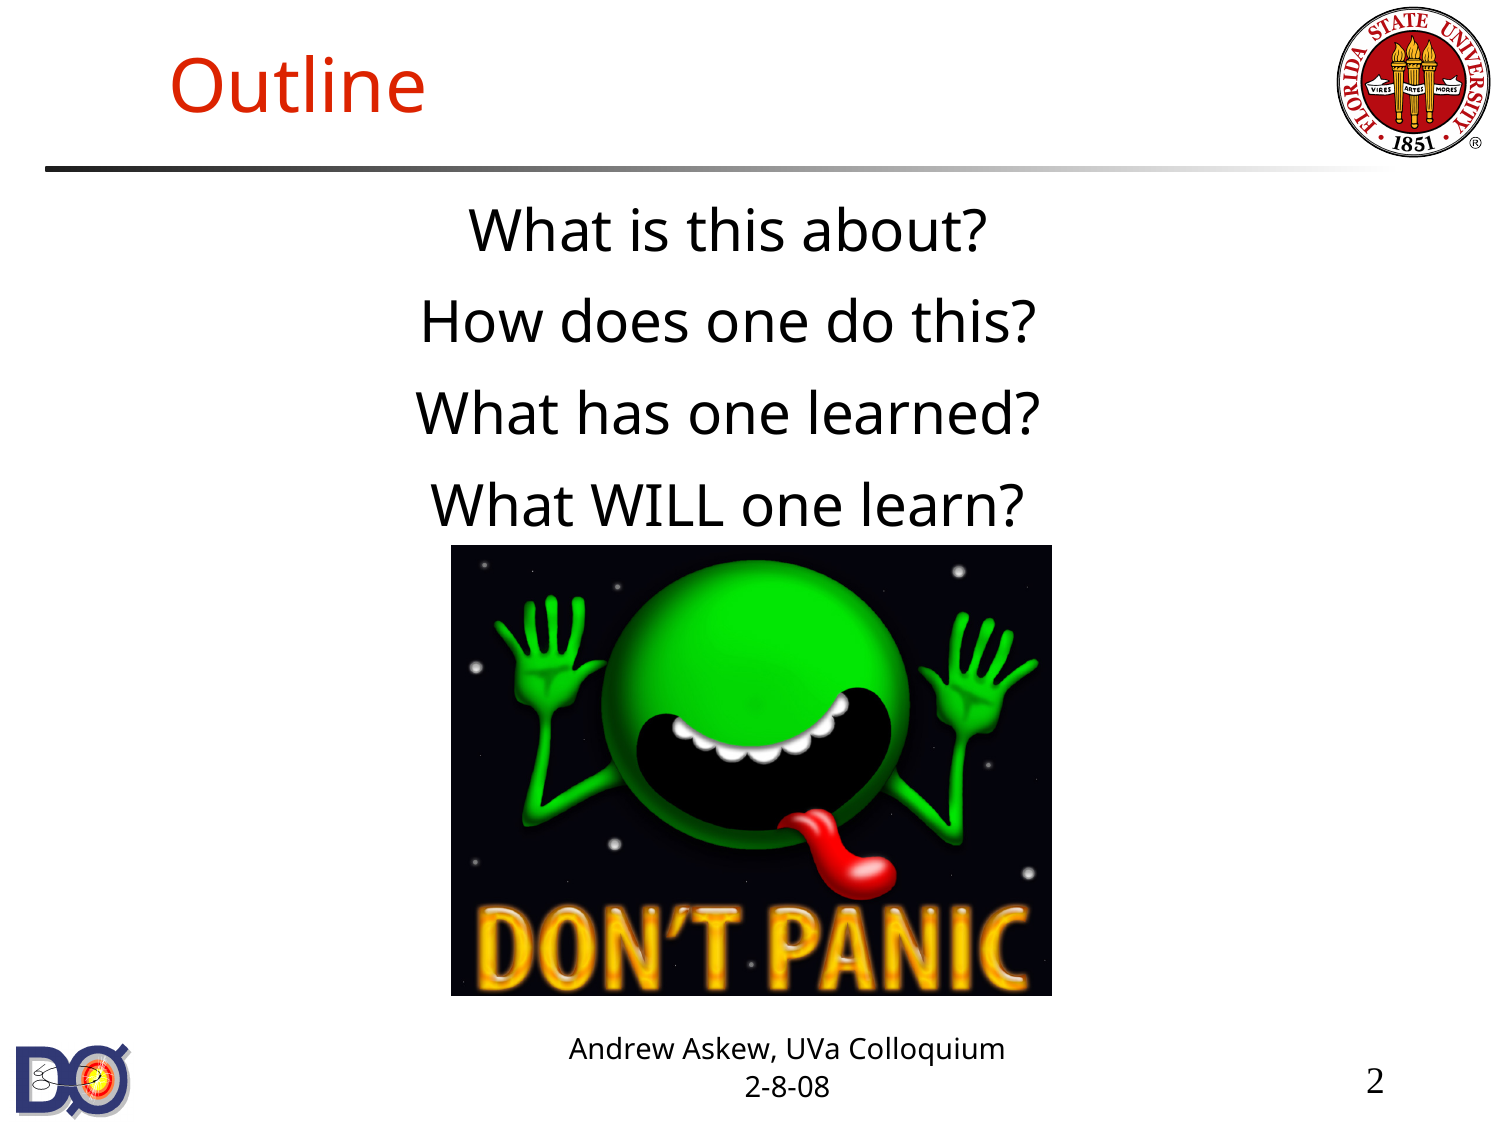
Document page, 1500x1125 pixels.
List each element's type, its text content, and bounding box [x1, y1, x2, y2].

picture [9, 1042, 134, 1122]
picture [1335, 5, 1492, 159]
list What is this about? How does one do this? What has one learned? What WILL one learn? [49, 190, 1408, 974]
title Outline [168, 29, 1313, 137]
picture [451, 545, 1052, 996]
